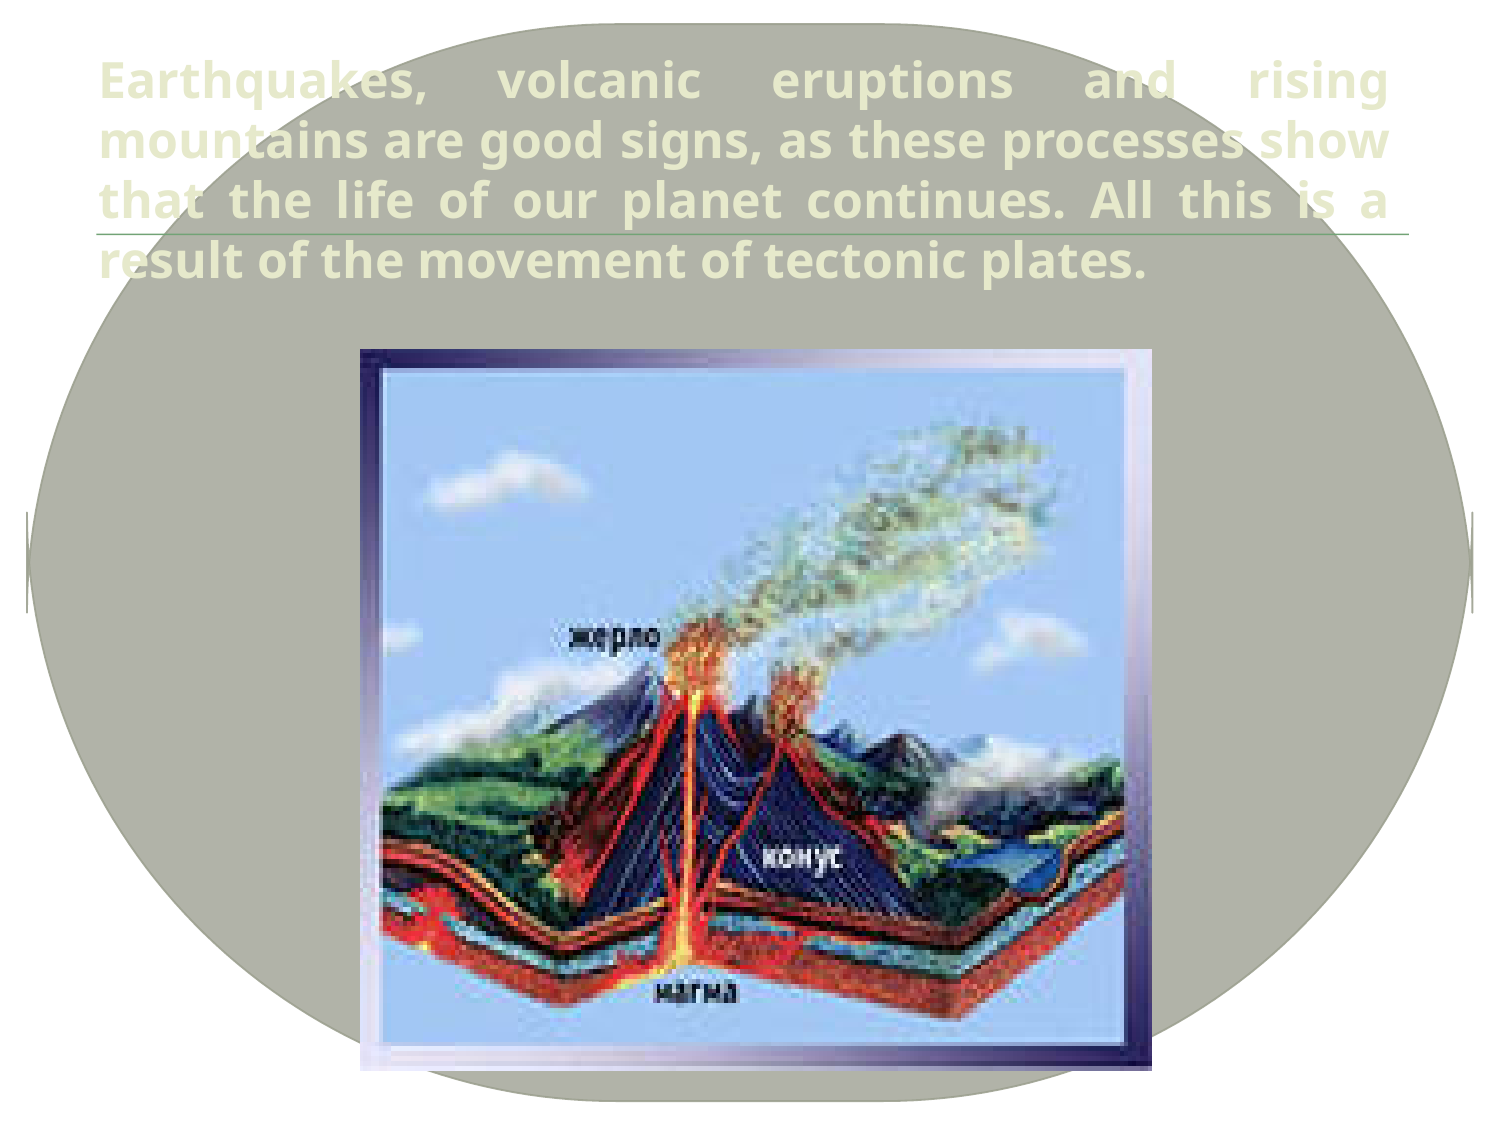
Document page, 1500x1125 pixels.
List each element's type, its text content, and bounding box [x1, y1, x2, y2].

title Earthquakes, volcanic eruptions and rising mountains are good signs, as these processes show that the life of our planet continues. All this is a result of the movement of tectonic plates. [75, 41, 1425, 315]
picture [360, 349, 1152, 1071]
